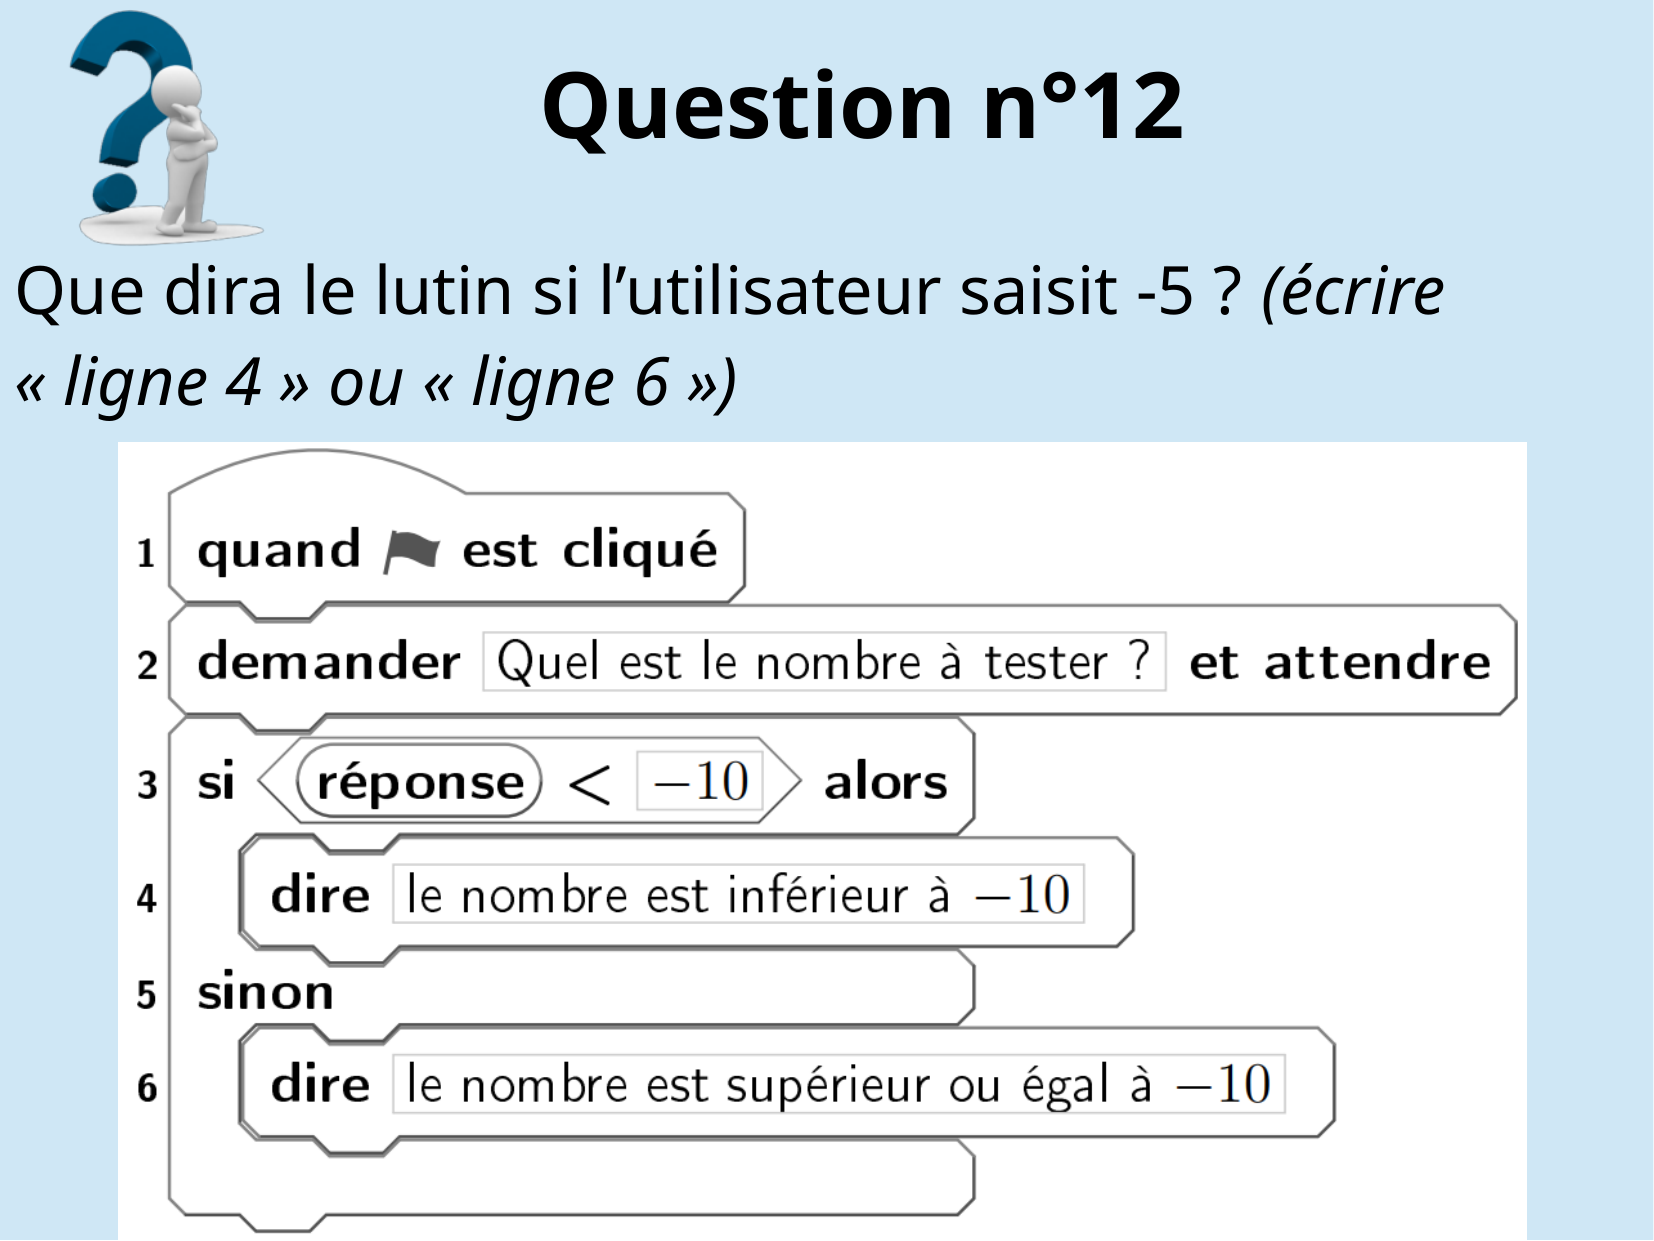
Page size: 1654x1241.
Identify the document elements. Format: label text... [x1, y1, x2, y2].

picture [59, 0, 266, 236]
text_box Que dira le lutin si l’utilisateur saisit -5 ? (écrire « ligne 4 » ou « ligne 6 ») [0, 236, 1595, 438]
picture [118, 442, 1527, 1241]
title Question n°12 [266, 0, 1607, 208]
